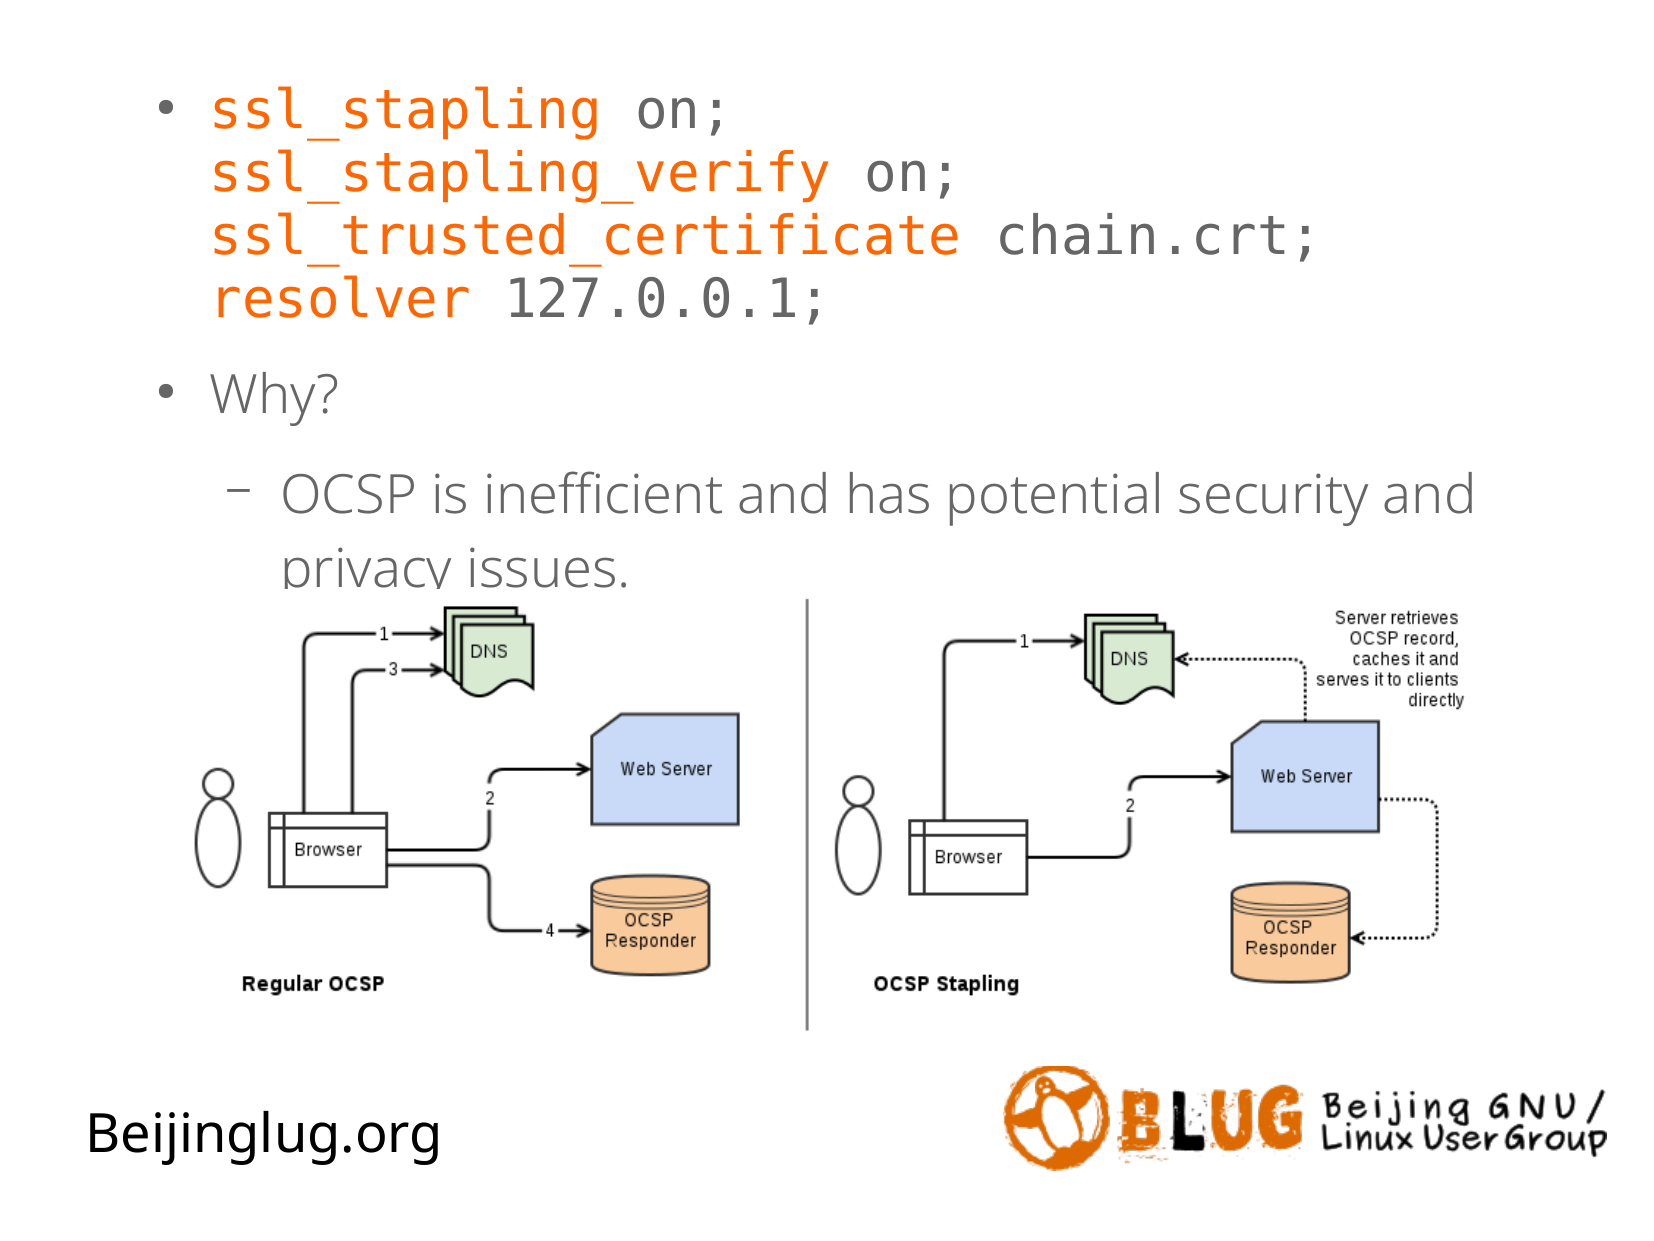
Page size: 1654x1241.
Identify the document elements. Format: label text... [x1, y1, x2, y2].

picture [192, 589, 1607, 1171]
list ssl_stapling on; ssl_stapling_verify on; ssl_trusted_certificate chain.crt; resolver 127.0.0.1; Why? OCSP is inefficient and has potential security and privacy issues. [138, 77, 1612, 1020]
